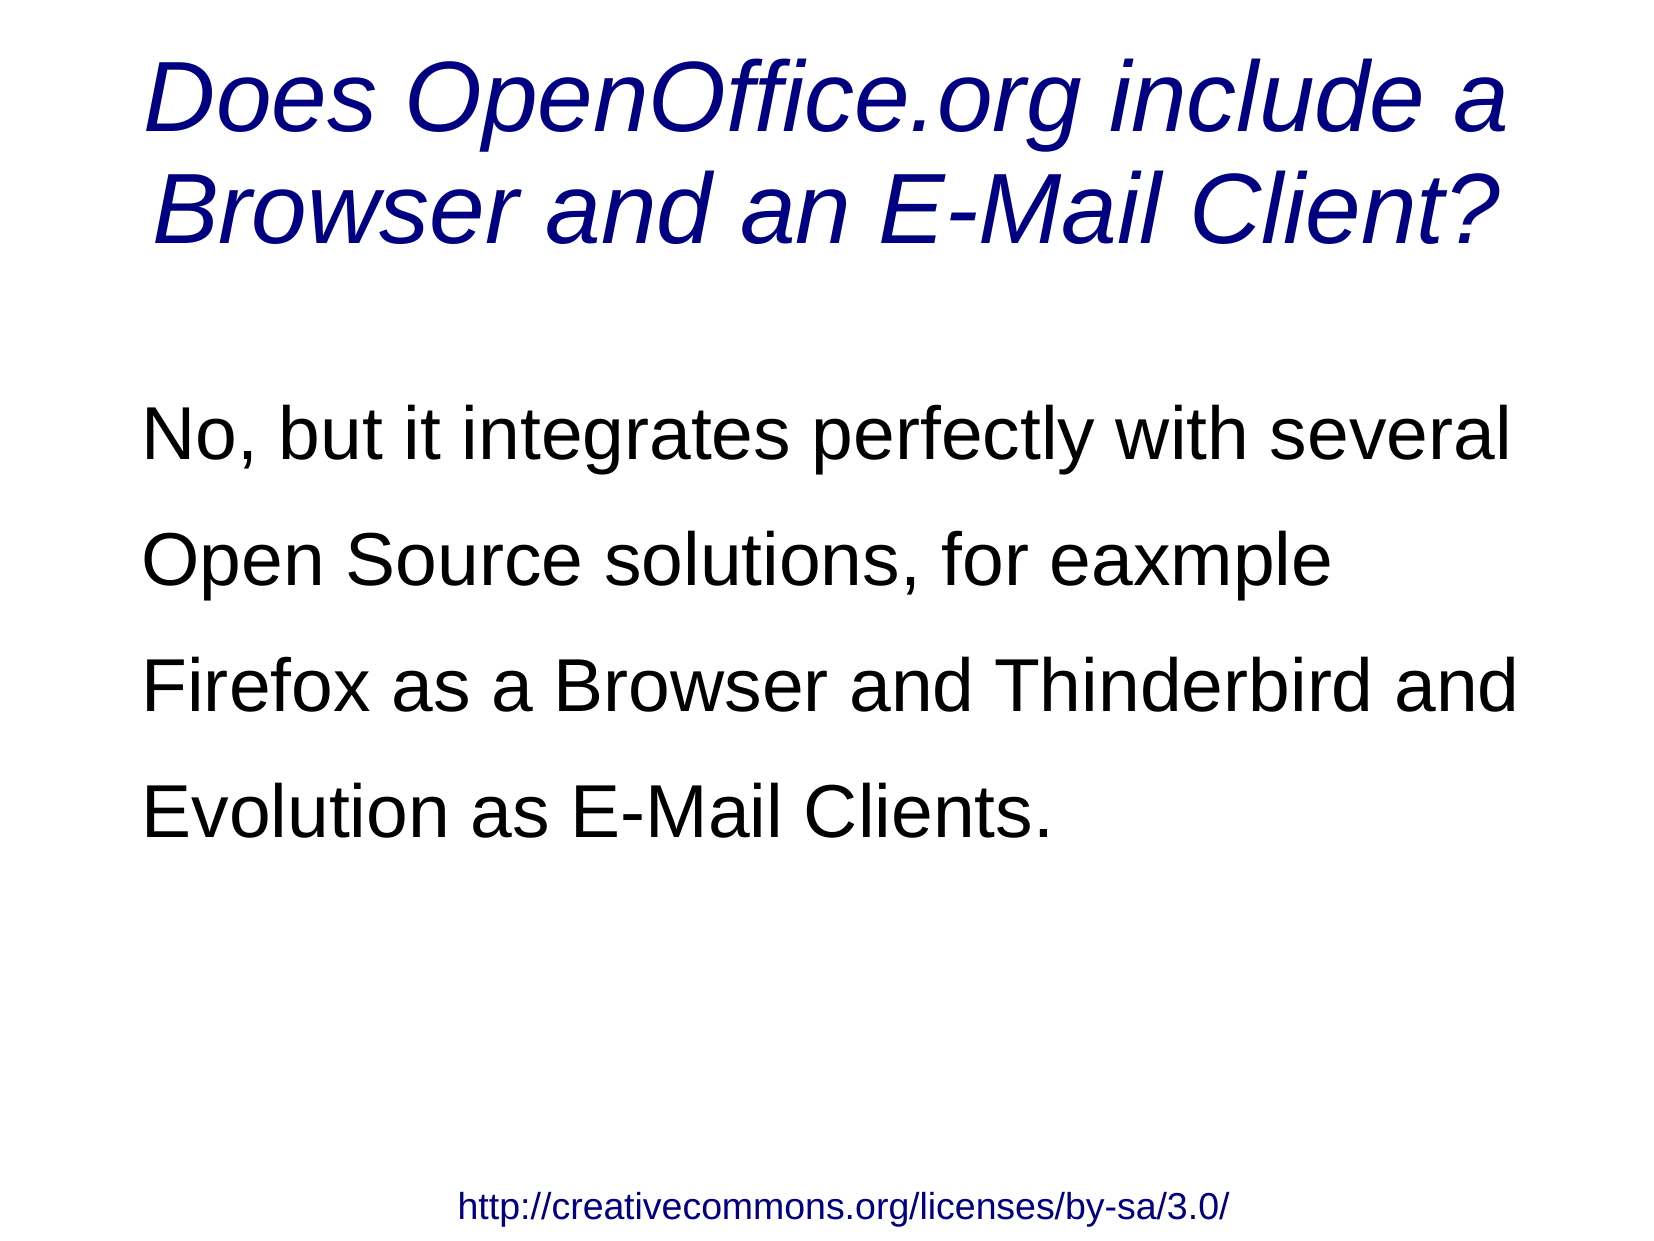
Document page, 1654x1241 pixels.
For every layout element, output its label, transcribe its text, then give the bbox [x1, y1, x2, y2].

title Does OpenOffice.org include a Browser and an E-Mail Client? [82, 41, 1571, 265]
list No, but it integrates perfectly with several Open Source solutions, for eaxmple Firefox as a Browser and Thinderbird and Evolution as E-Mail Clients. [141, 349, 1571, 1109]
